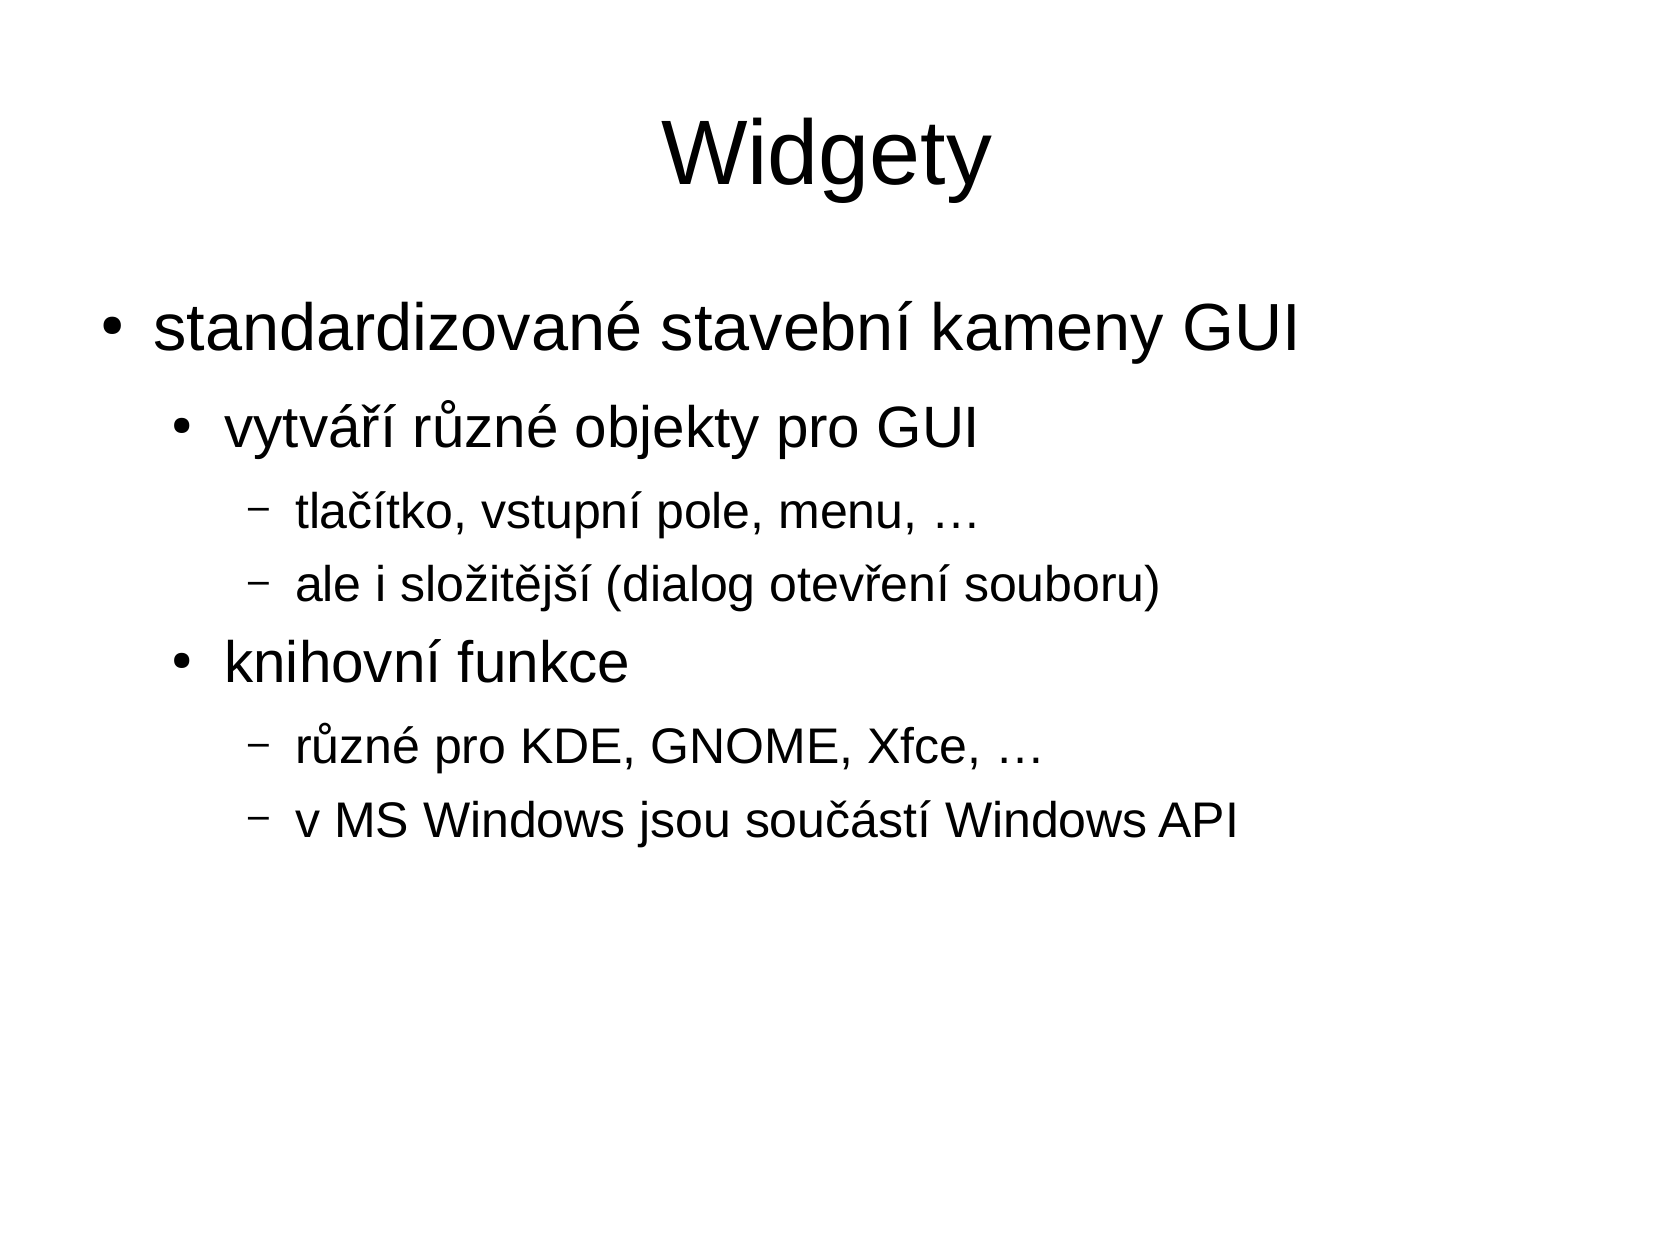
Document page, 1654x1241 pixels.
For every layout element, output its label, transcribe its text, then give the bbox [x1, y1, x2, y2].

list standardizované stavební kameny GUI vytváří různé objekty pro GUI tlačítko, vstupní pole, menu, … ale i složitější (dialog otevření souboru) knihovní funkce různé pro KDE, GNOME, Xfce, … v MS Windows jsou součástí Windows API [82, 290, 1571, 1109]
title Widgety [82, 49, 1571, 257]
